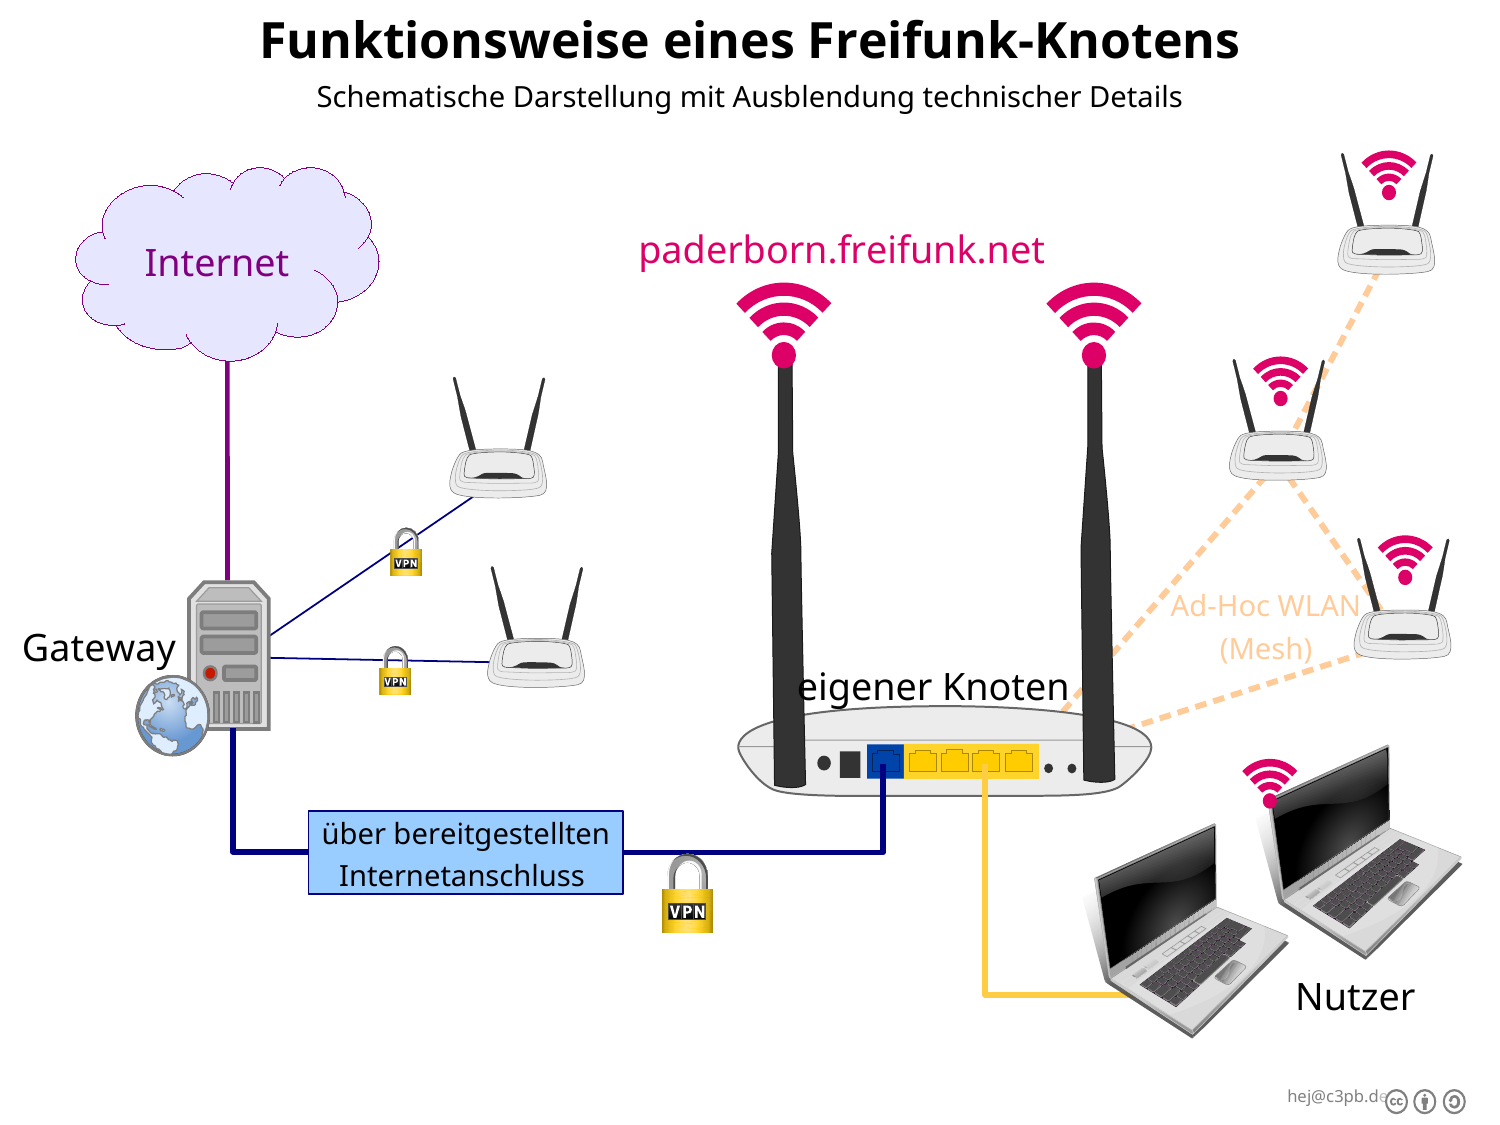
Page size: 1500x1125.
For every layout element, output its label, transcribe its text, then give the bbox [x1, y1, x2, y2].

picture [1348, 532, 1457, 665]
text_box Internet [75, 167, 380, 362]
picture [719, 278, 1170, 818]
picture [661, 852, 714, 935]
text_box Gateway [6, 609, 205, 671]
text_box [1379, 1088, 1472, 1119]
text_box paderborn.freifunk.net [622, 211, 1083, 273]
text_box Funktionsweise eines Freifunk-Knotens Schematische Darstellung mit Ausblendung technischer Details [0, 0, 1500, 134]
picture [379, 645, 412, 696]
text_box Nutzer [1295, 957, 1437, 1019]
picture [1223, 353, 1333, 486]
text_box hej@c3pb.de [1287, 1082, 1416, 1118]
picture [389, 526, 423, 578]
picture [444, 371, 553, 504]
text_box Ad-Hoc WLAN (Mesh) [1155, 574, 1388, 662]
picture [481, 561, 591, 693]
text_box über bereitgestellten Internetanschluss [308, 811, 624, 895]
picture [135, 580, 271, 757]
text_box eigener Knoten [781, 648, 1103, 710]
picture [1077, 744, 1468, 1044]
picture [1332, 147, 1441, 280]
